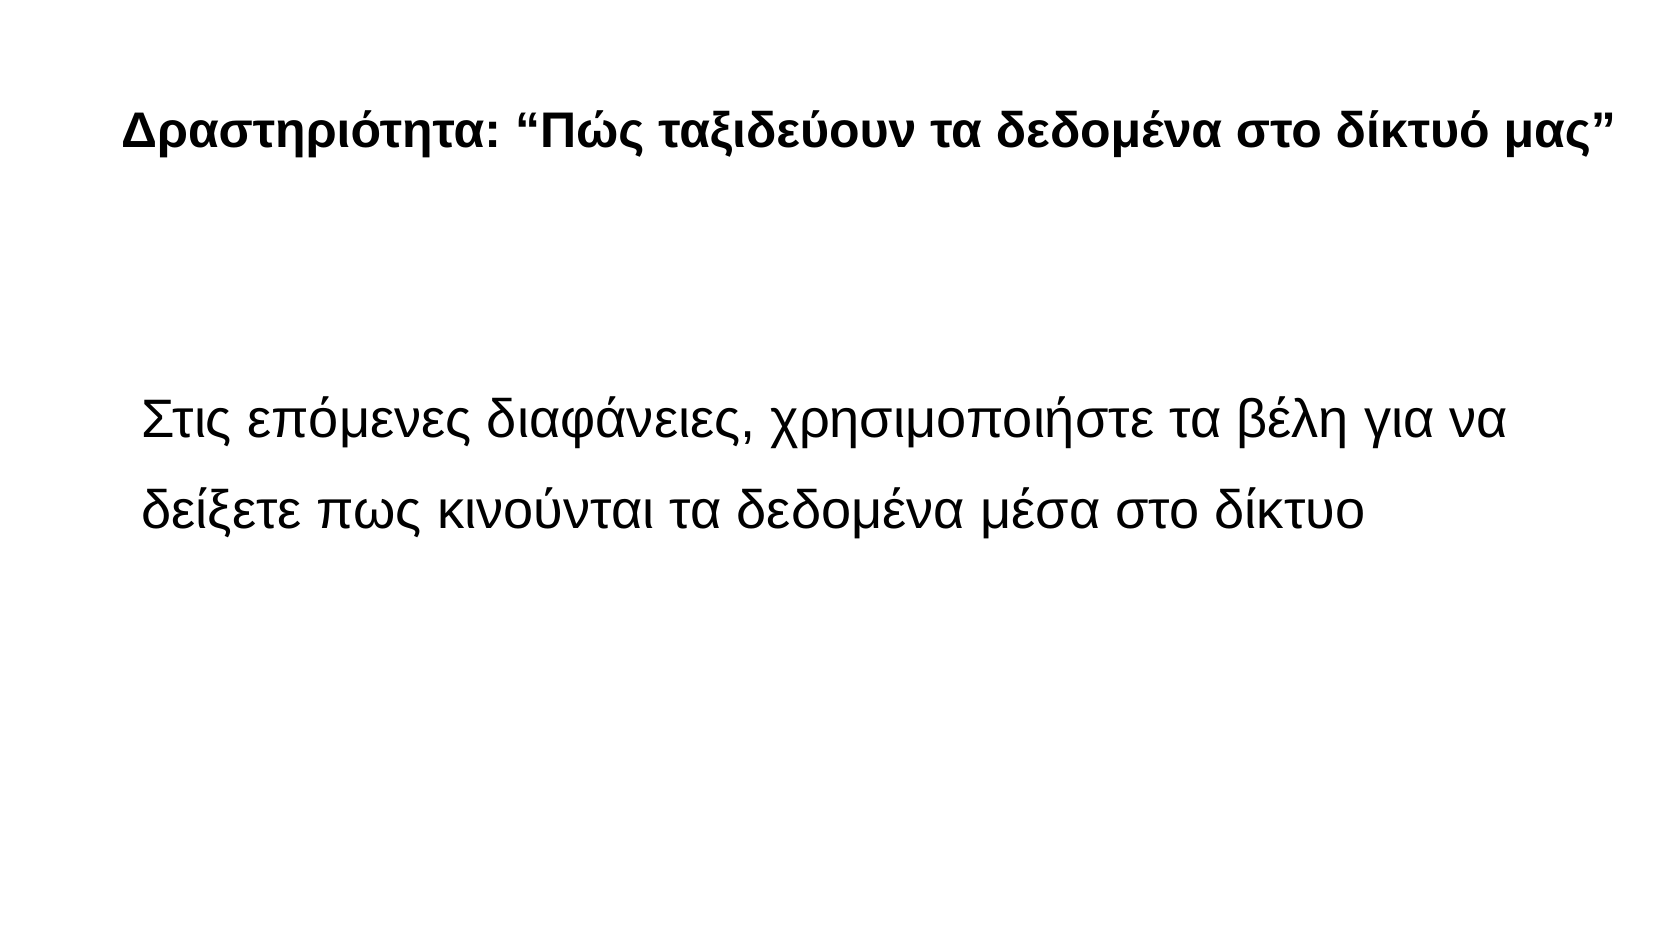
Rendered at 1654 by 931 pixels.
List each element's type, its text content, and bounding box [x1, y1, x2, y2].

text_box Δραστηριότητα: “Πώς ταξιδεύουν τα δεδομένα στο δίκτυό μας” [106, 94, 1642, 317]
list Στις επόμενες διαφάνειες, χρησιμοποιήστε τα βέλη για να δείξετε πως κινούνται τα δεδομένα μέσα στο δίκτυο [70, 358, 1559, 898]
